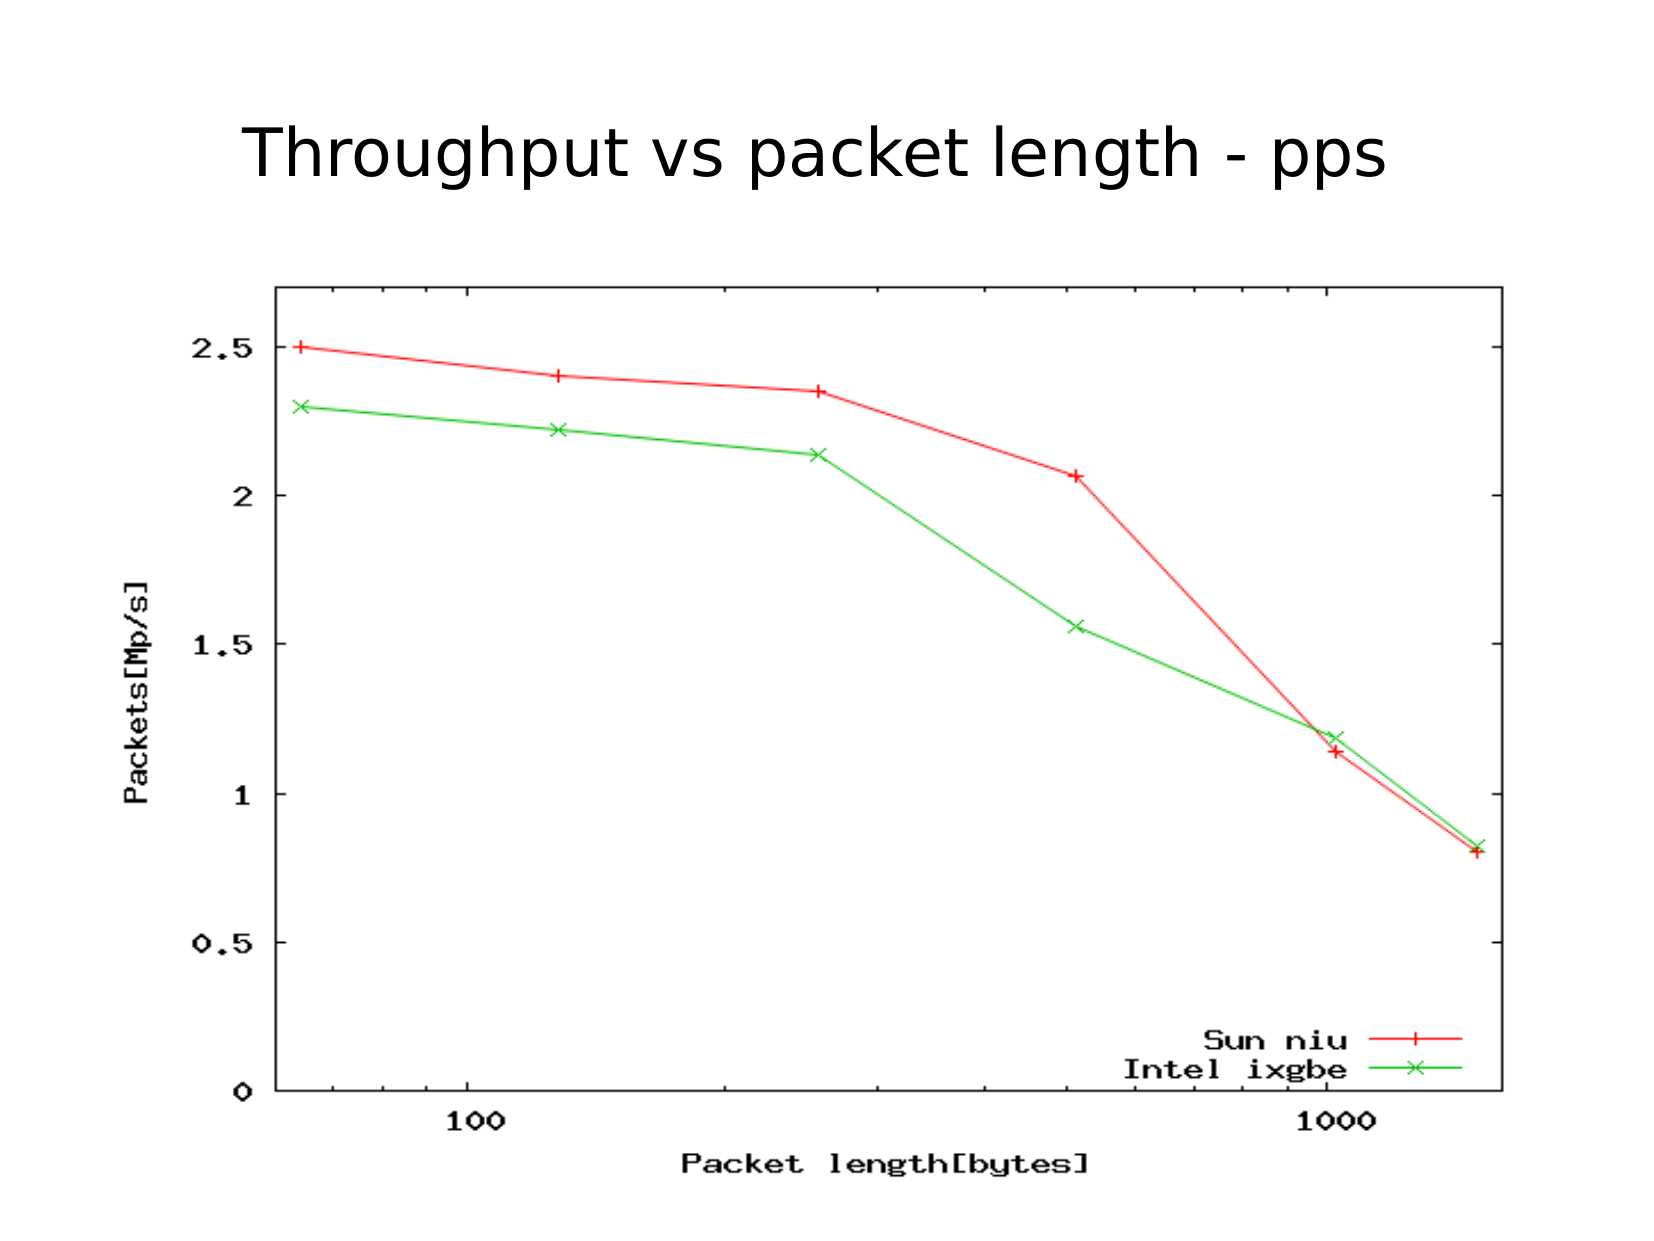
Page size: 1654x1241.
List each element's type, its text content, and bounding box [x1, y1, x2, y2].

title Throughput vs packet length - pps [82, 56, 1571, 250]
picture [102, 254, 1561, 1179]
